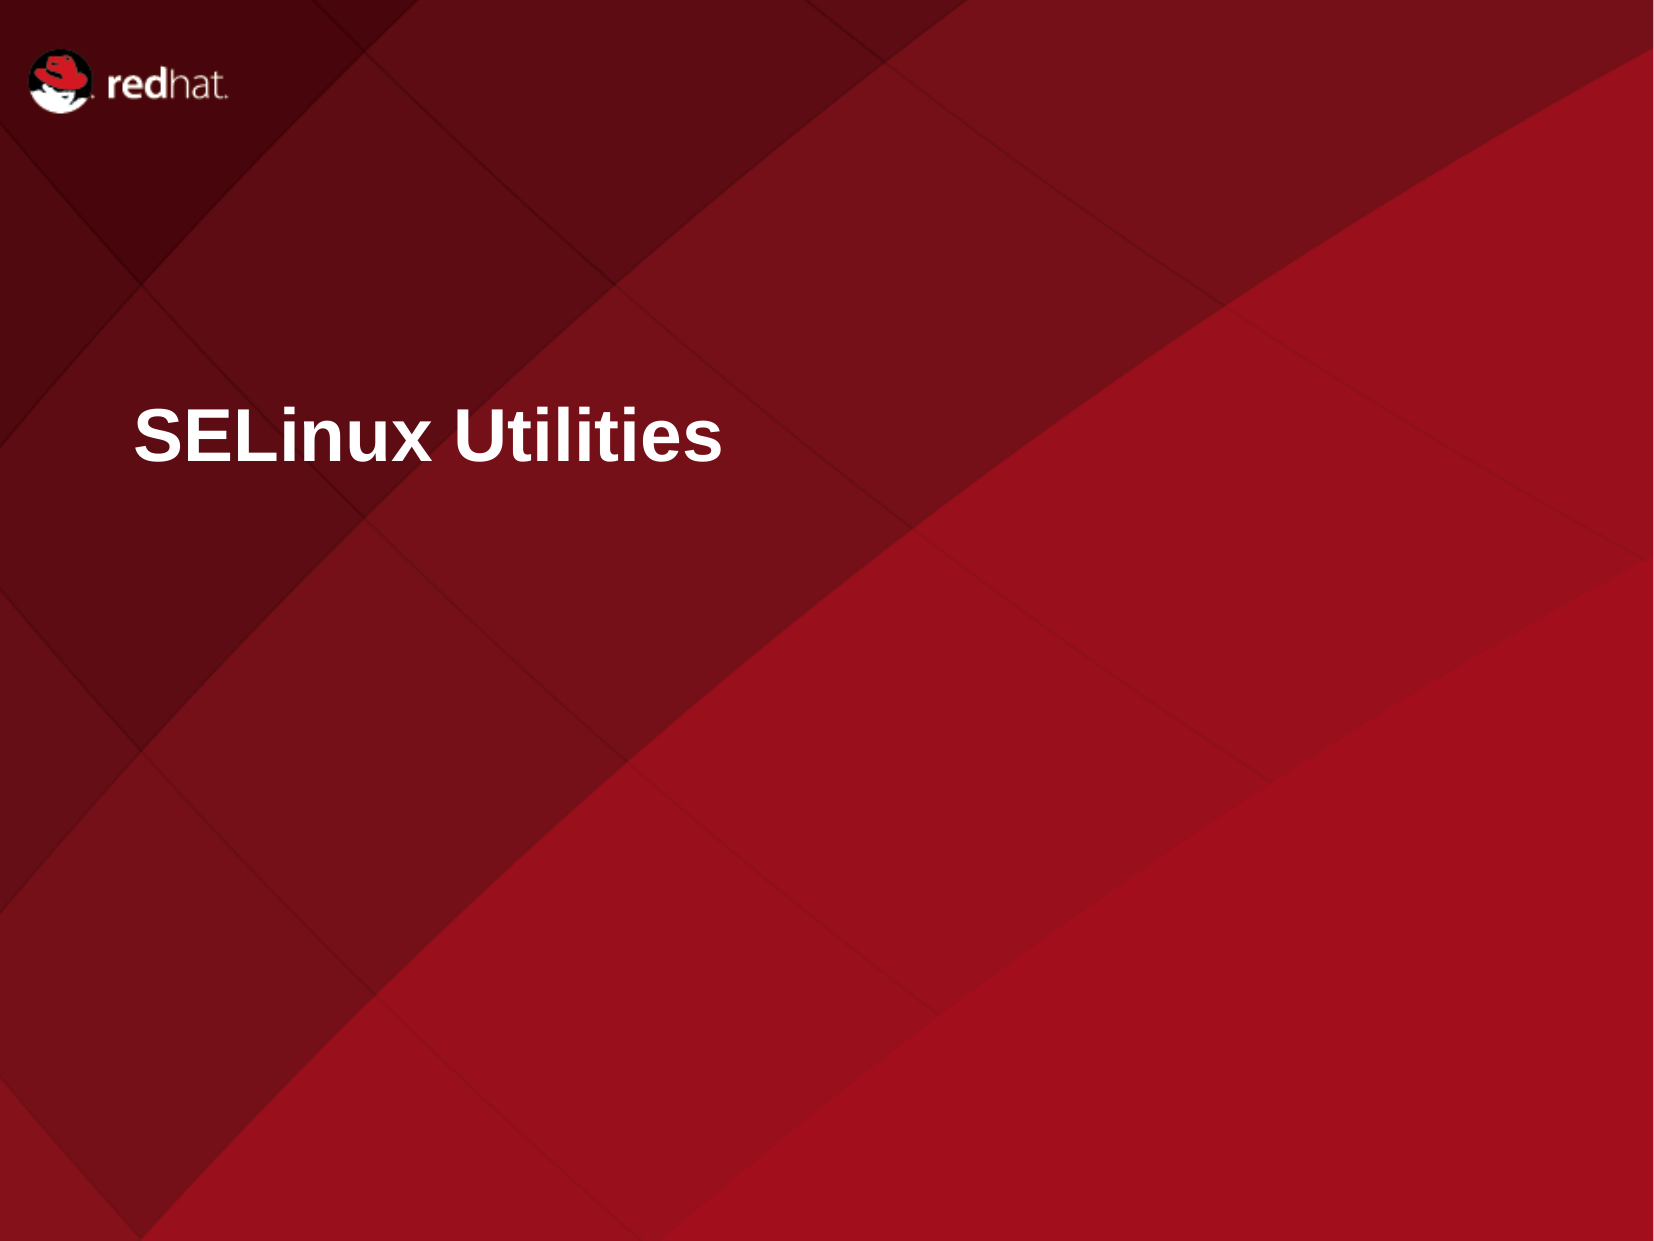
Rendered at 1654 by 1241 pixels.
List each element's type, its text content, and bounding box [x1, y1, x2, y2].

text_box SELinux Utilities [133, 225, 1560, 887]
picture [0, 0, 1654, 1241]
